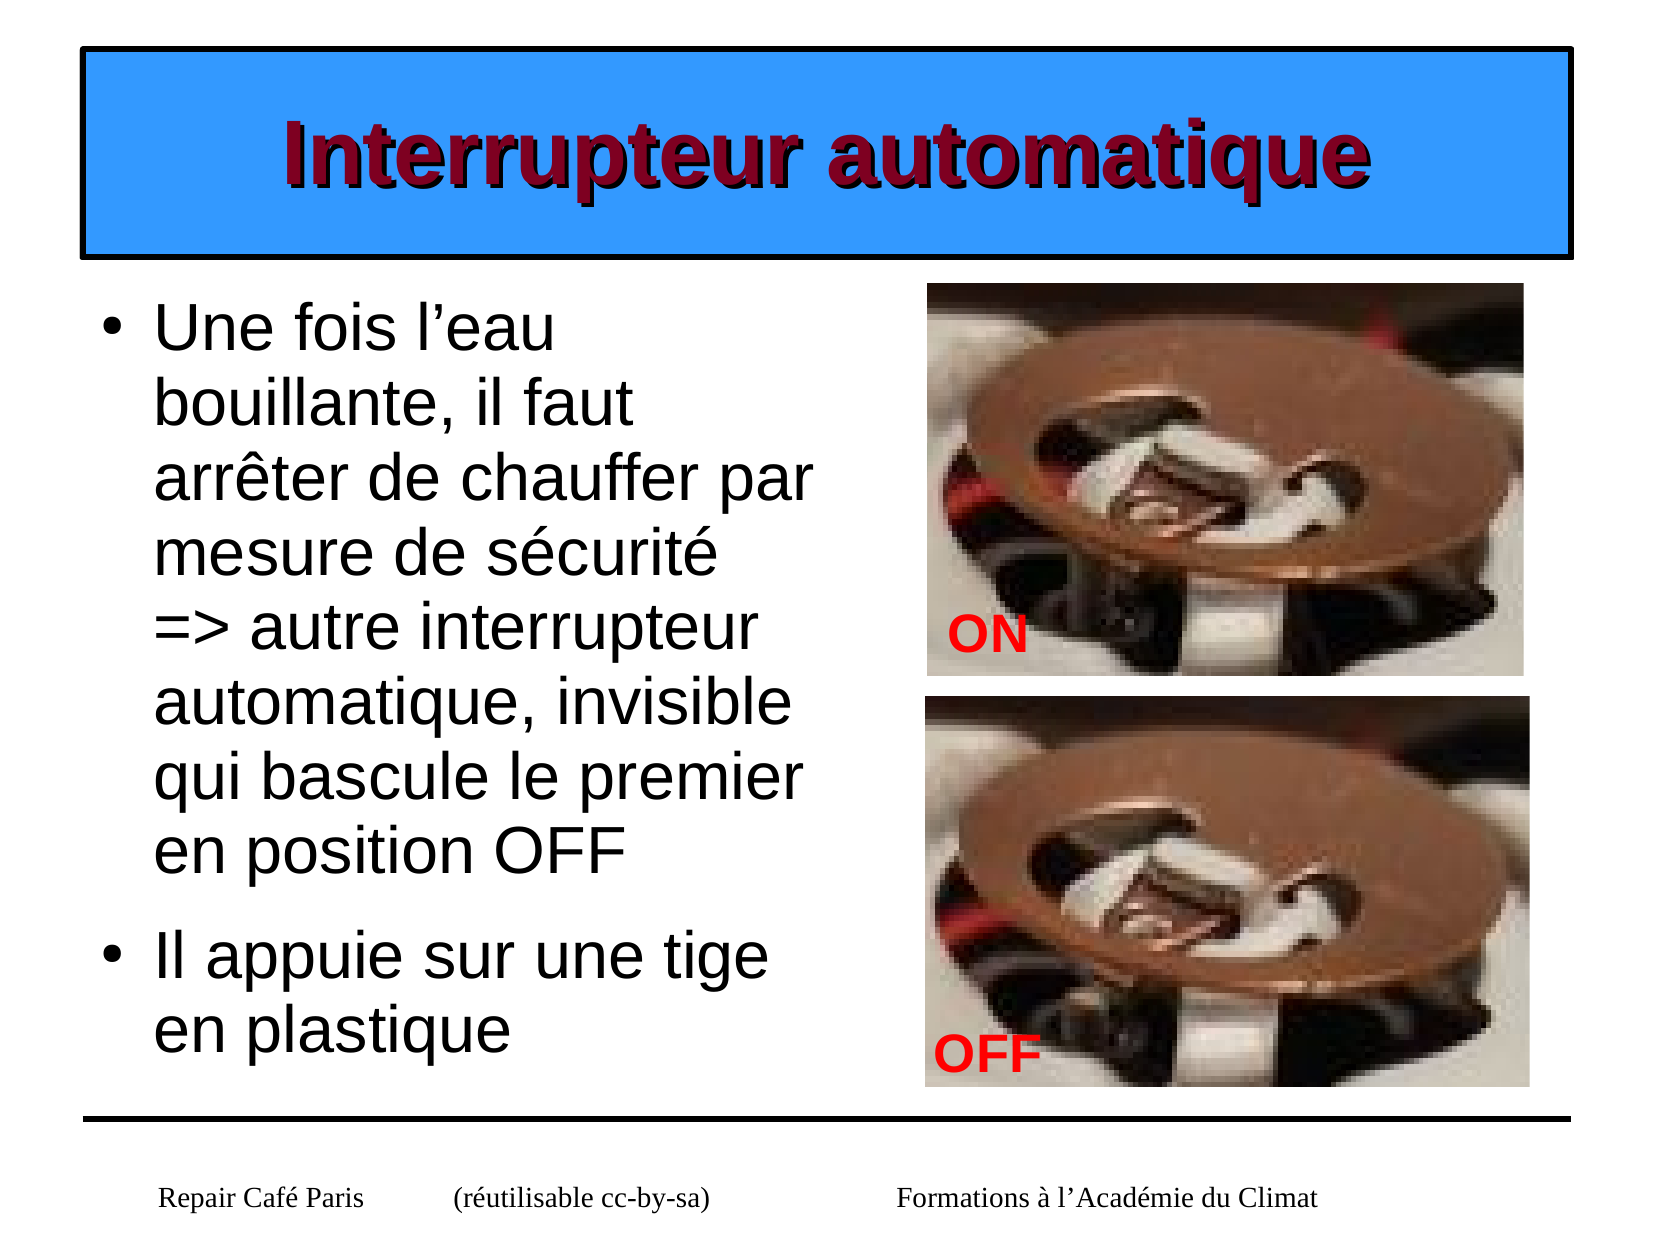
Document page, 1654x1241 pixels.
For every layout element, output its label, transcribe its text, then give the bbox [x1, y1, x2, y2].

text_box OFF [919, 1015, 1058, 1092]
text_box ON [933, 596, 1045, 672]
picture [925, 696, 1530, 1087]
picture [927, 283, 1524, 676]
title Interrupteur automatique [82, 49, 1571, 257]
list Une fois l’eau bouillante, il faut arrêter de chauffer par mesure de sécurité => autre interrupteur automatique, invisible qui bascule le premier en position OFF Il appuie sur une tige en plastique [82, 290, 827, 1068]
